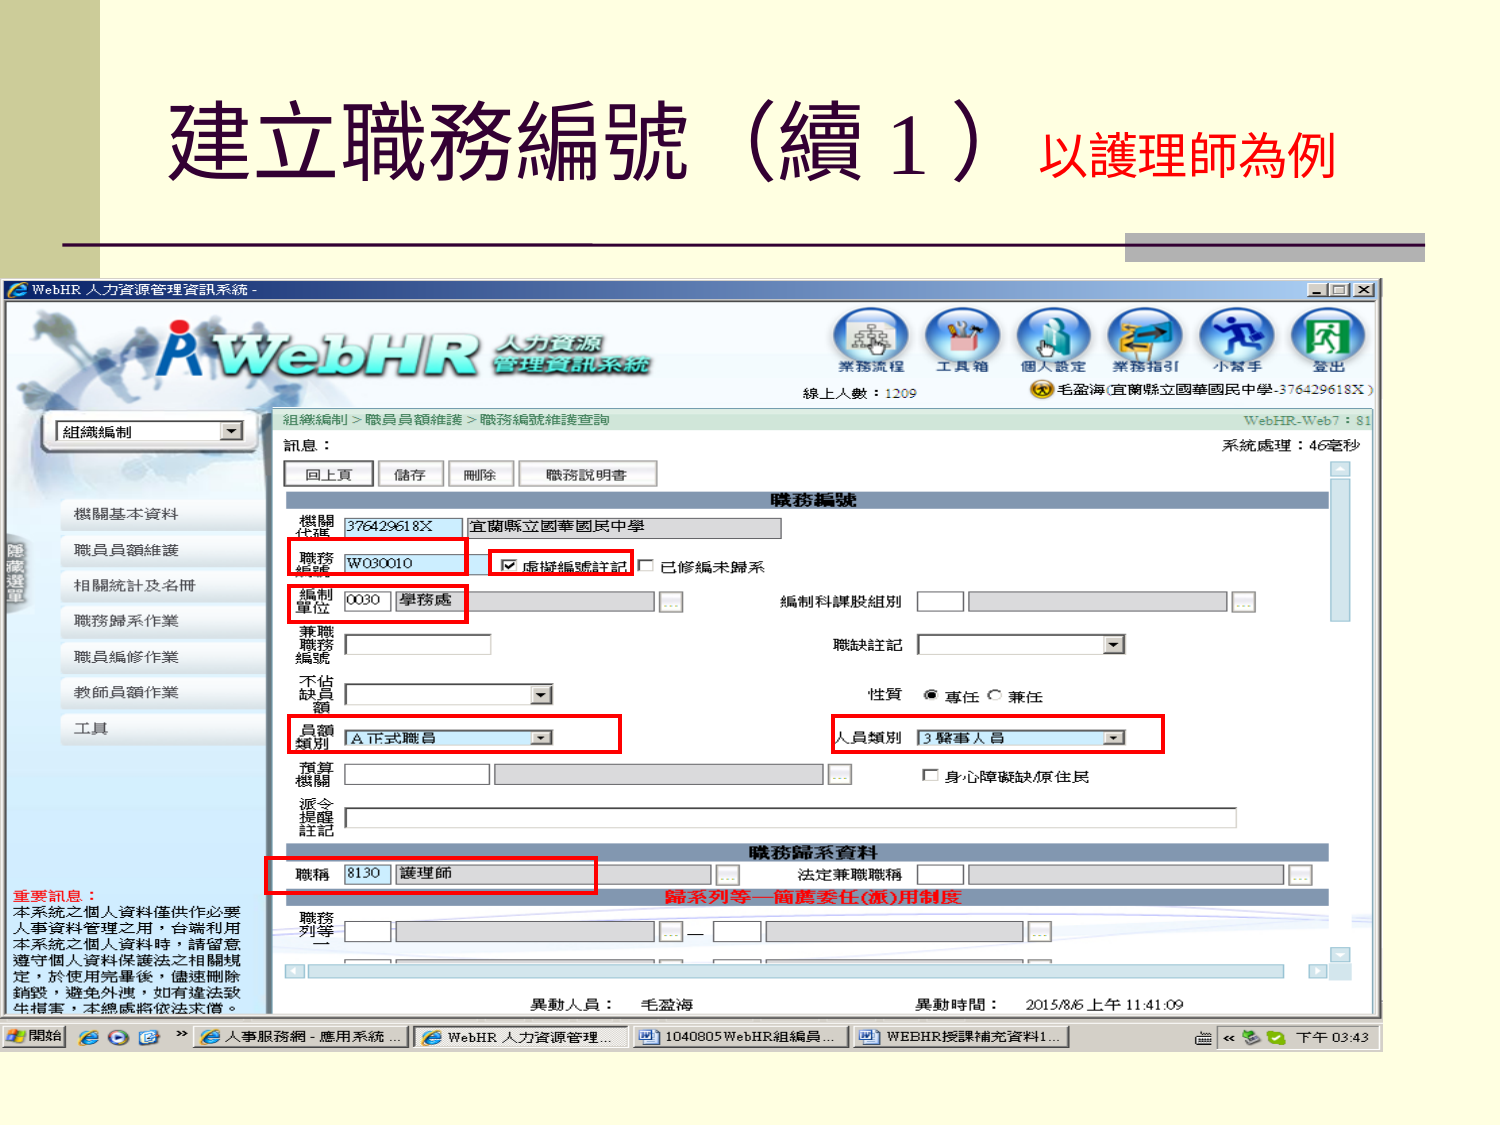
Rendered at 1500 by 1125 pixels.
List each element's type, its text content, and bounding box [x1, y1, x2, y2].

title 建立職務編號（續1）以護理師為例 [150, 45, 1426, 234]
picture [0, 278, 1383, 1052]
